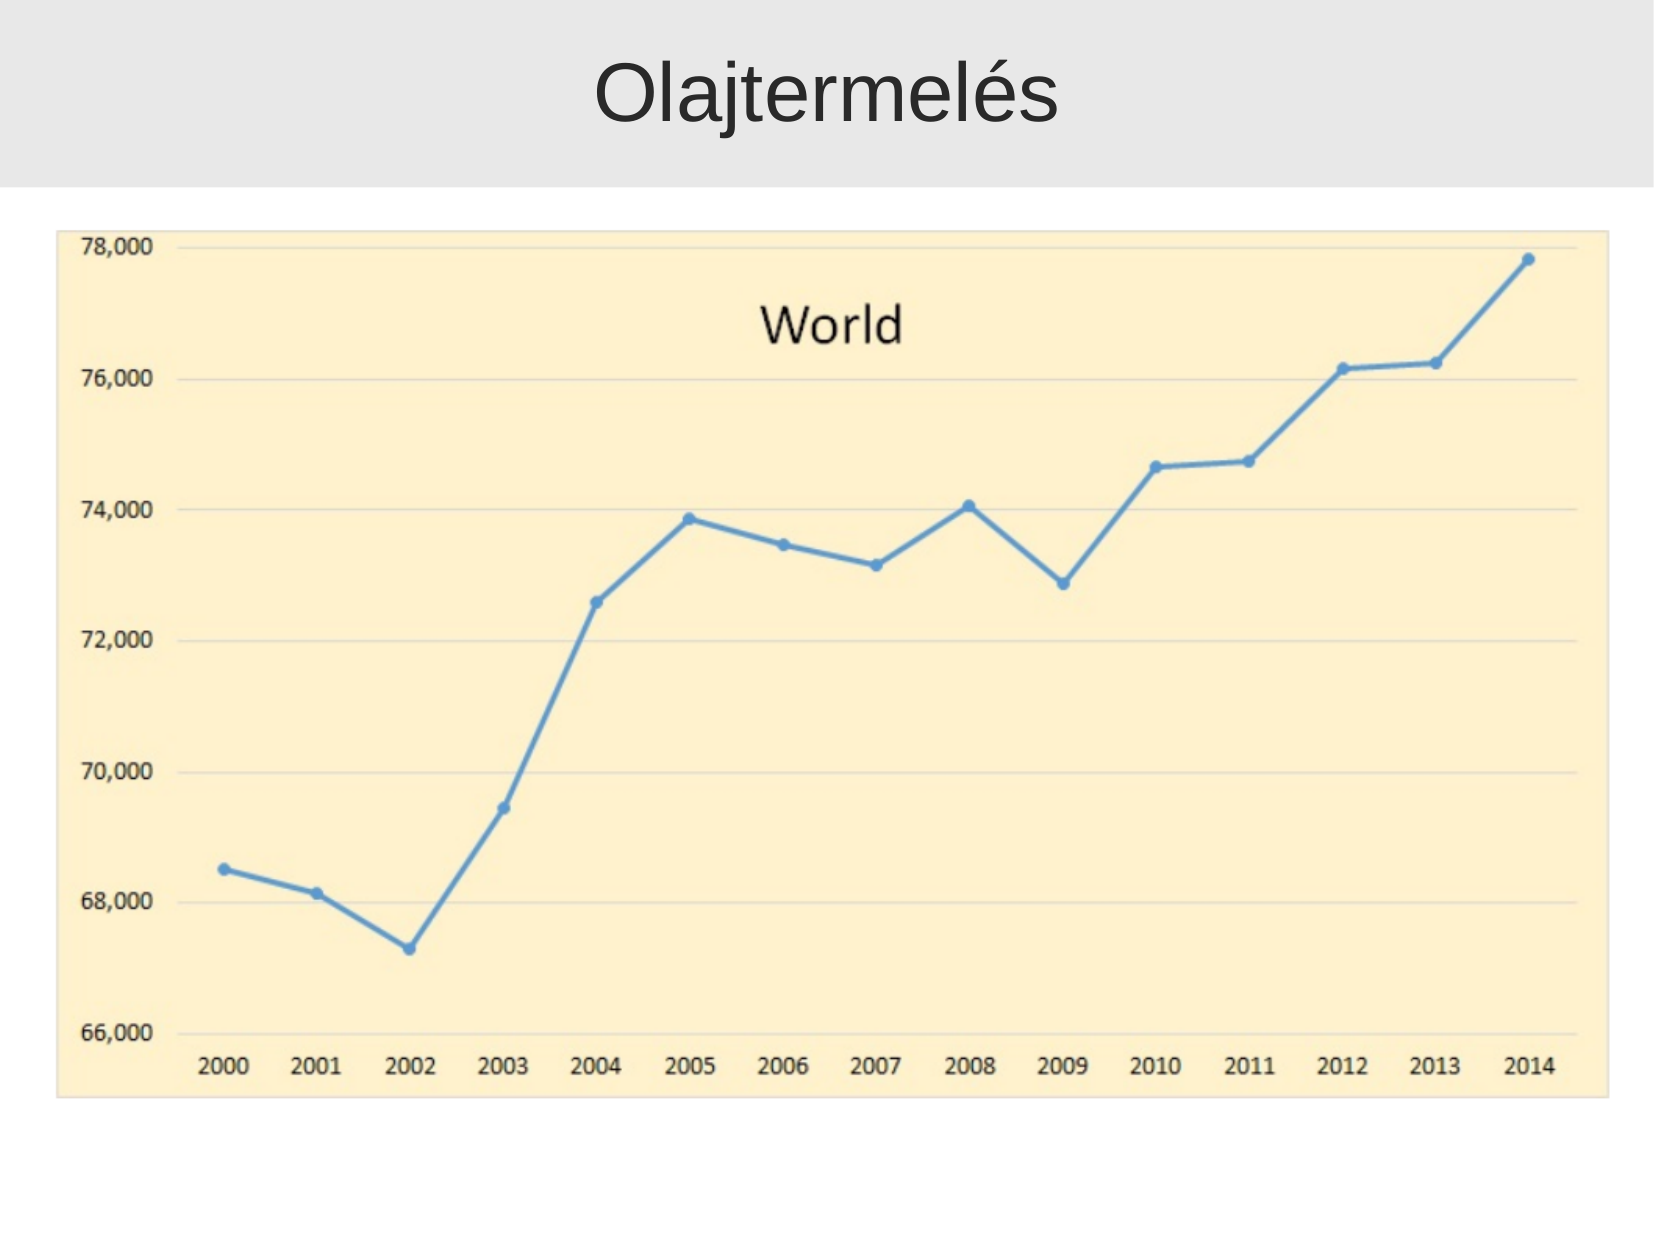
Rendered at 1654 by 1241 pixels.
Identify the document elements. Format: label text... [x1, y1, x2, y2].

text_box Olajtermelés [0, 0, 1654, 188]
picture [36, 218, 1630, 1158]
